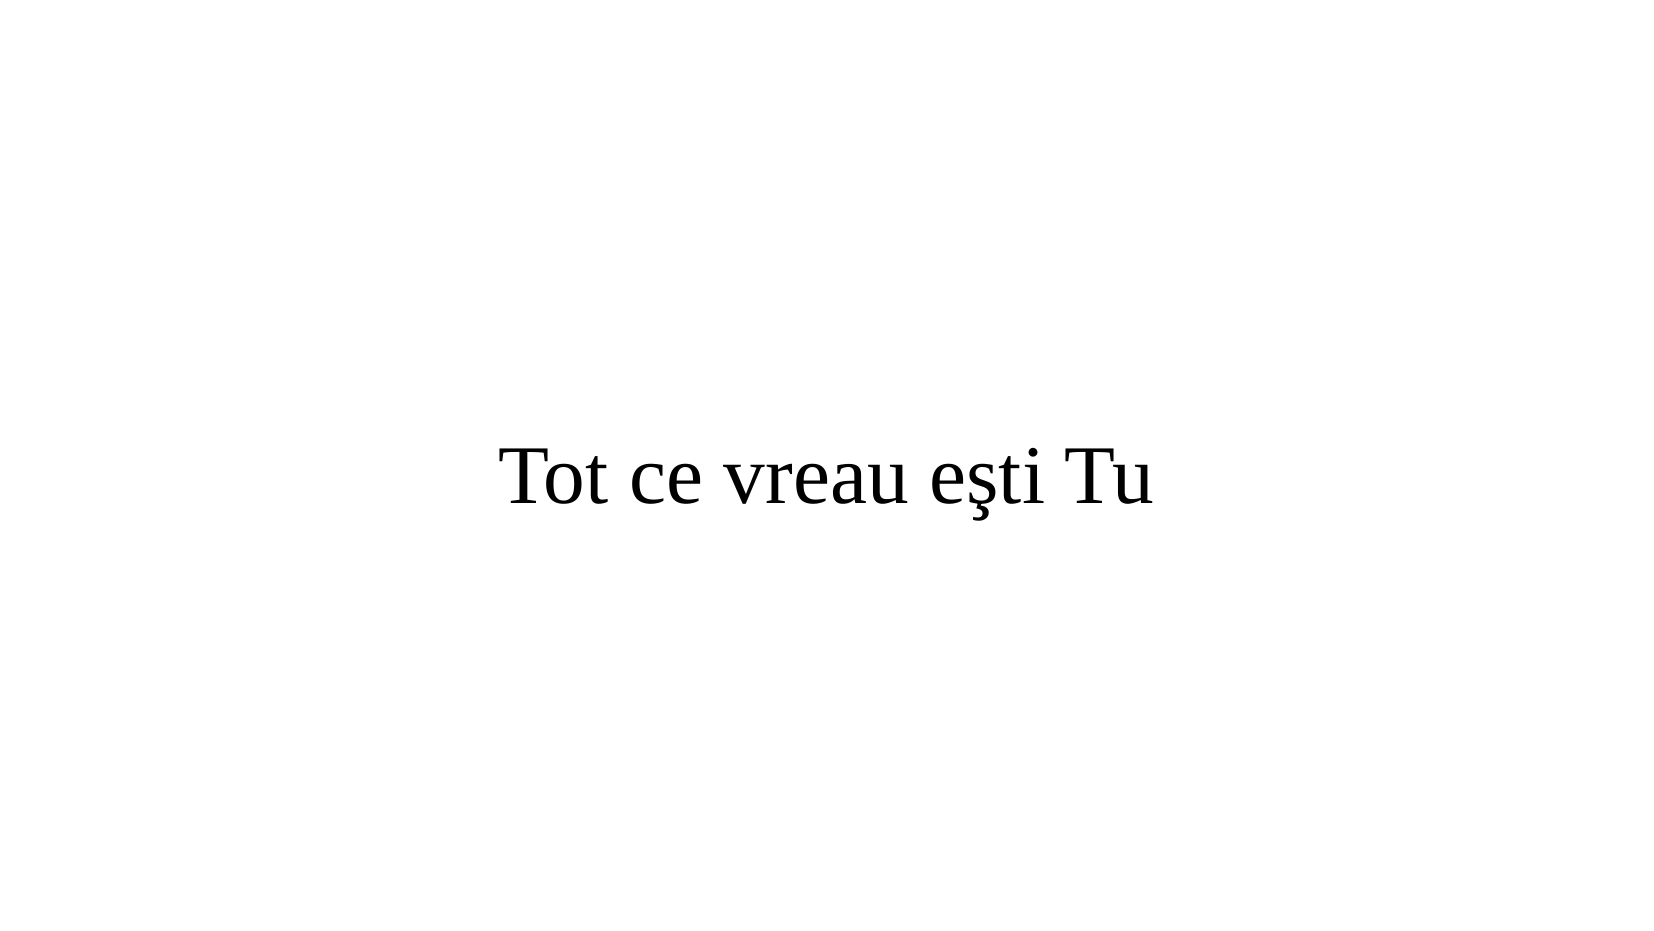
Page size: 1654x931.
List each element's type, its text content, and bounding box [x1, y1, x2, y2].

title Tot ce vreau eşti Tu [165, 420, 1489, 521]
